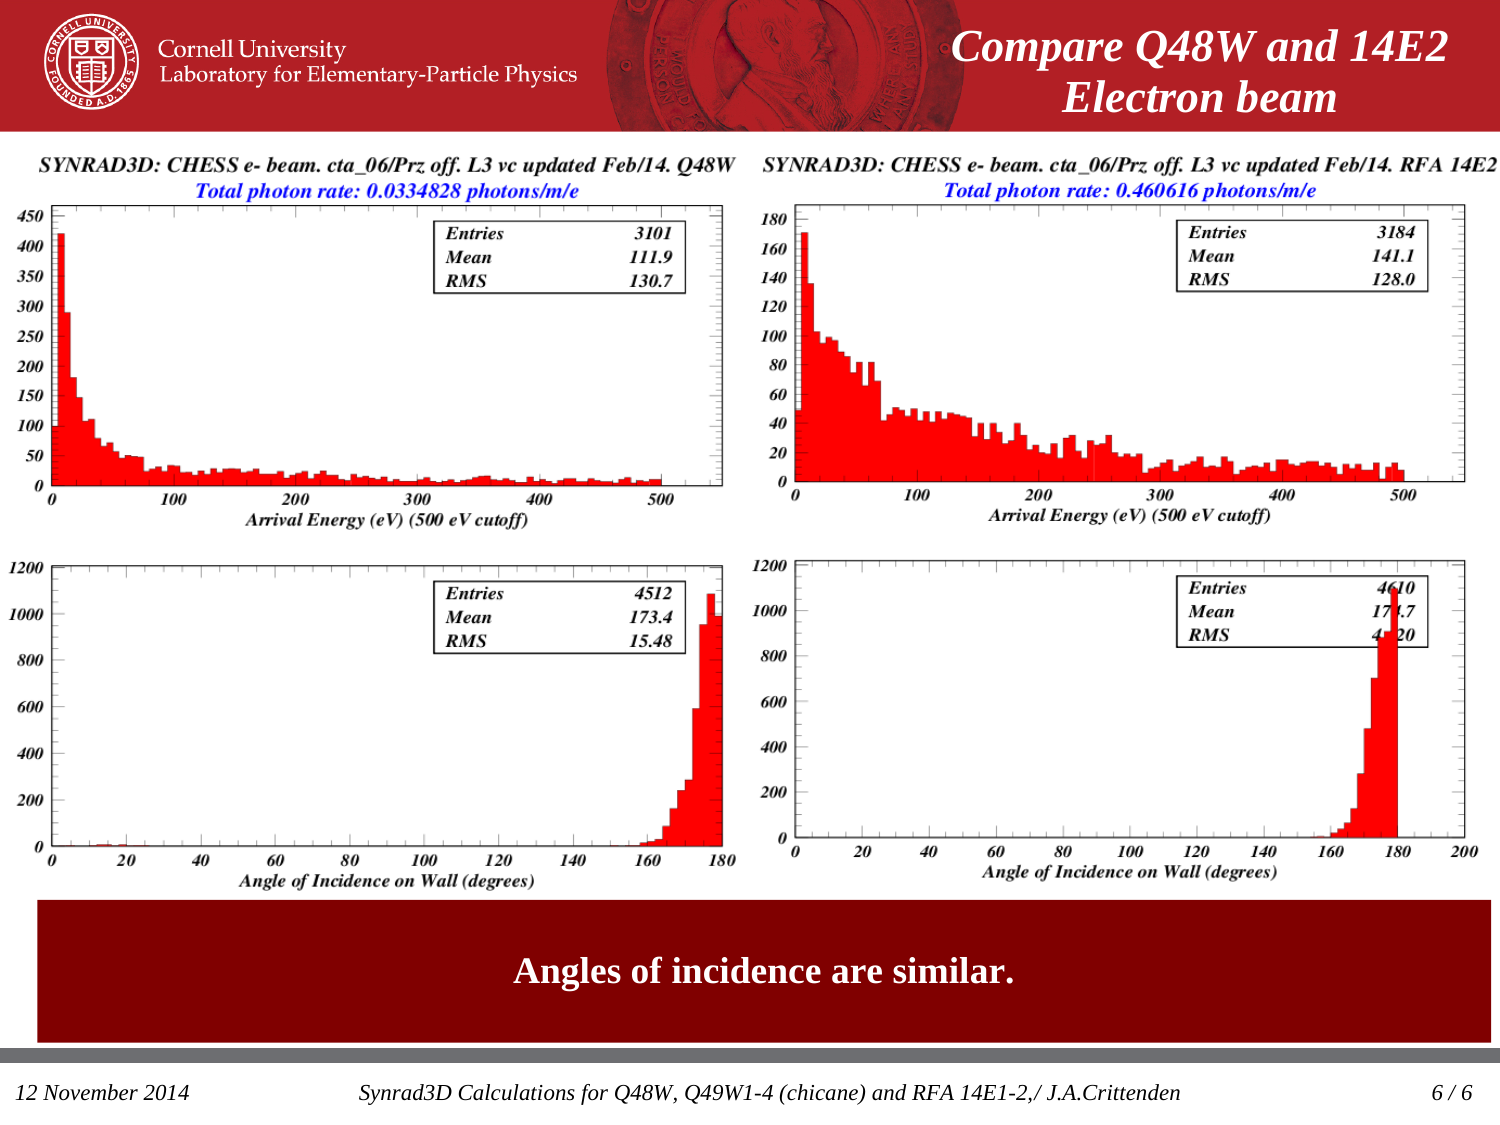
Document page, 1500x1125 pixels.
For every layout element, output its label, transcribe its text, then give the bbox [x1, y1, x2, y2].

text_box Angles of incidence are similar. [37, 899, 1492, 1043]
picture [0, 149, 1500, 896]
picture [0, 0, 1500, 132]
title Compare Q48W and 14E2 Electron beam [900, 7, 1500, 136]
